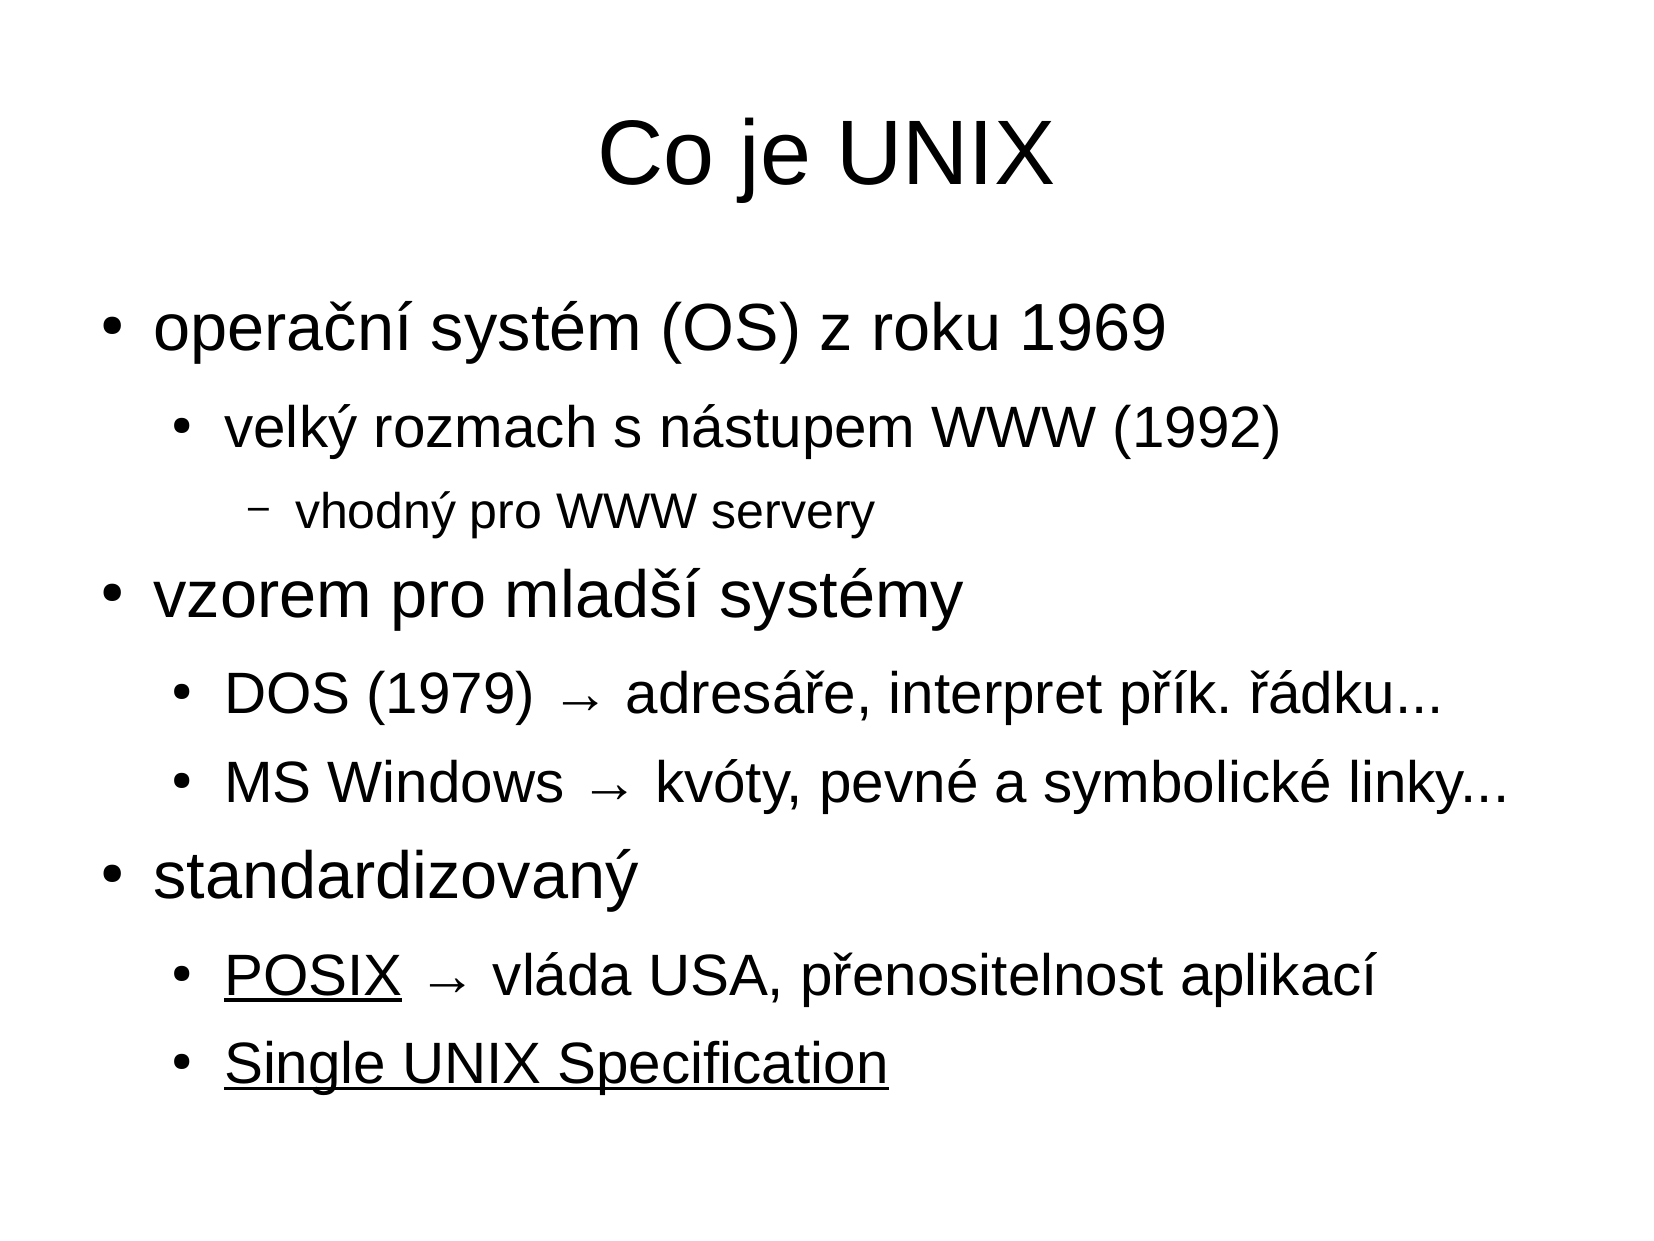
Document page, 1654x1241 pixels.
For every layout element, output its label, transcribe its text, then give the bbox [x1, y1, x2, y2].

title Co je UNIX [82, 56, 1571, 250]
list operační systém (OS) z roku 1969 velký rozmach s nástupem WWW (1992) vhodný pro WWW servery vzorem pro mladší systémy DOS (1979) → adresáře, interpret přík. řádku... MS Windows → kvóty, pevné a symbolické linky... standardizovaný POSIX → vláda USA, přenositelnost aplikací Single UNIX Specification [82, 290, 1571, 1097]
